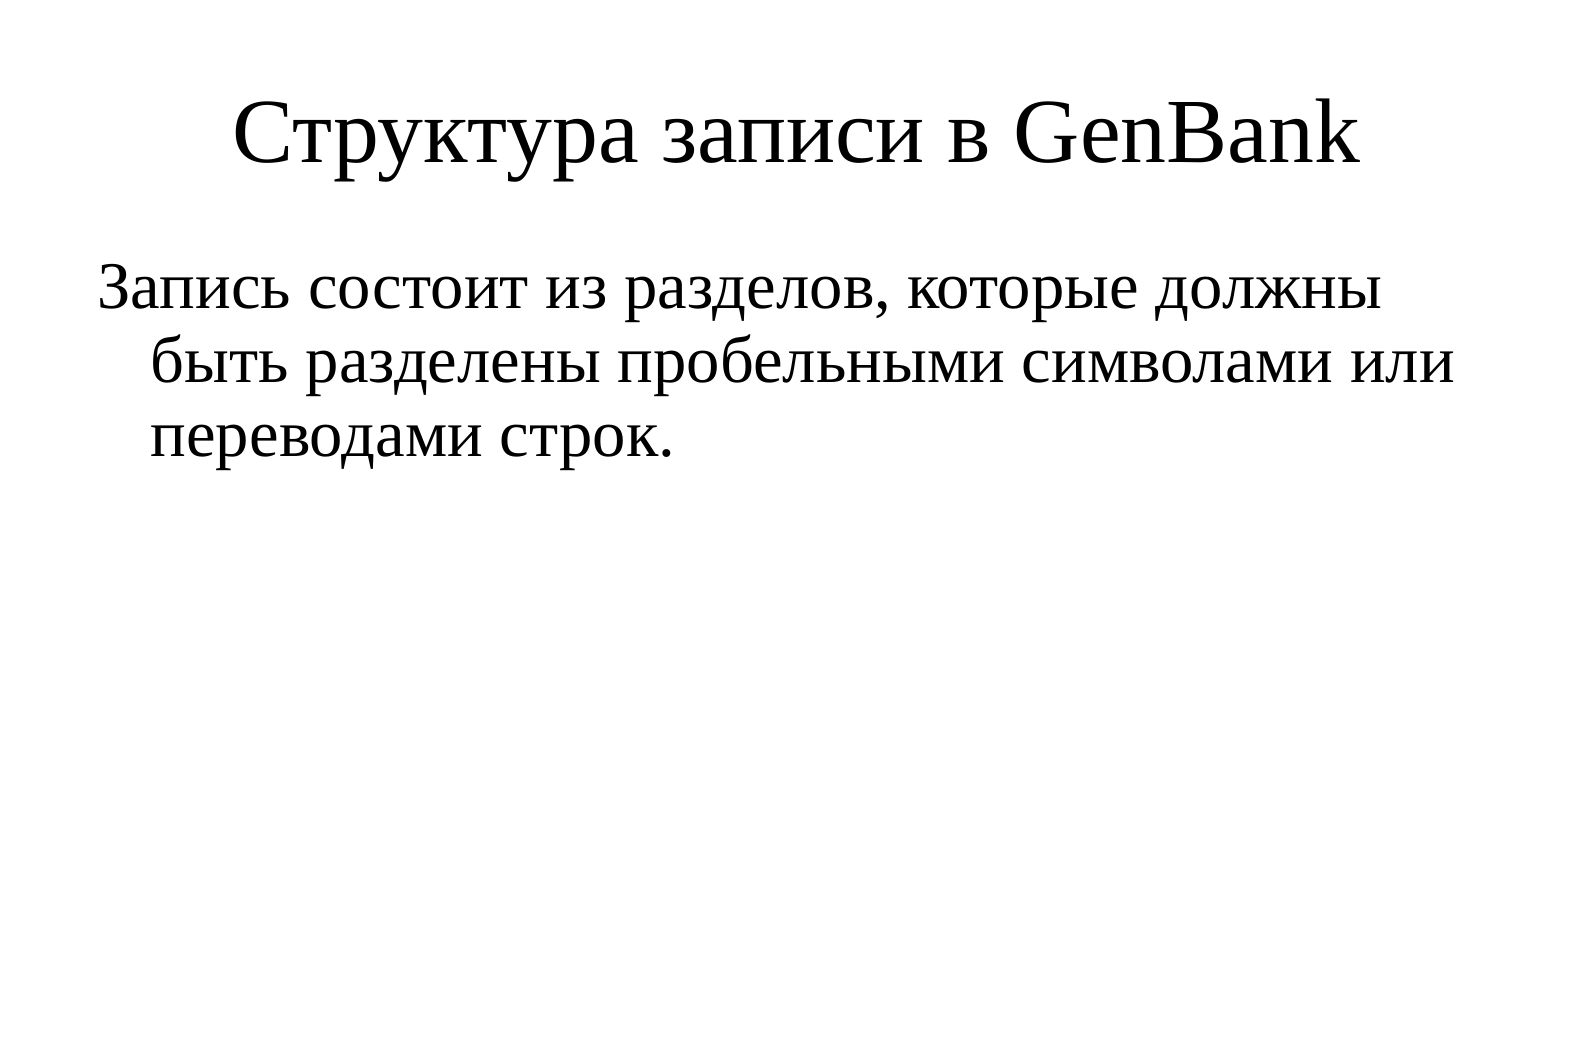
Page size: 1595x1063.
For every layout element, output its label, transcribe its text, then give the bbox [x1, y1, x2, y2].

list Запись состоит из разделов, которые должны быть разделены пробельными символами или переводами строк. [79, 248, 1515, 936]
title Структура записи в GenBank [79, 49, 1515, 213]
